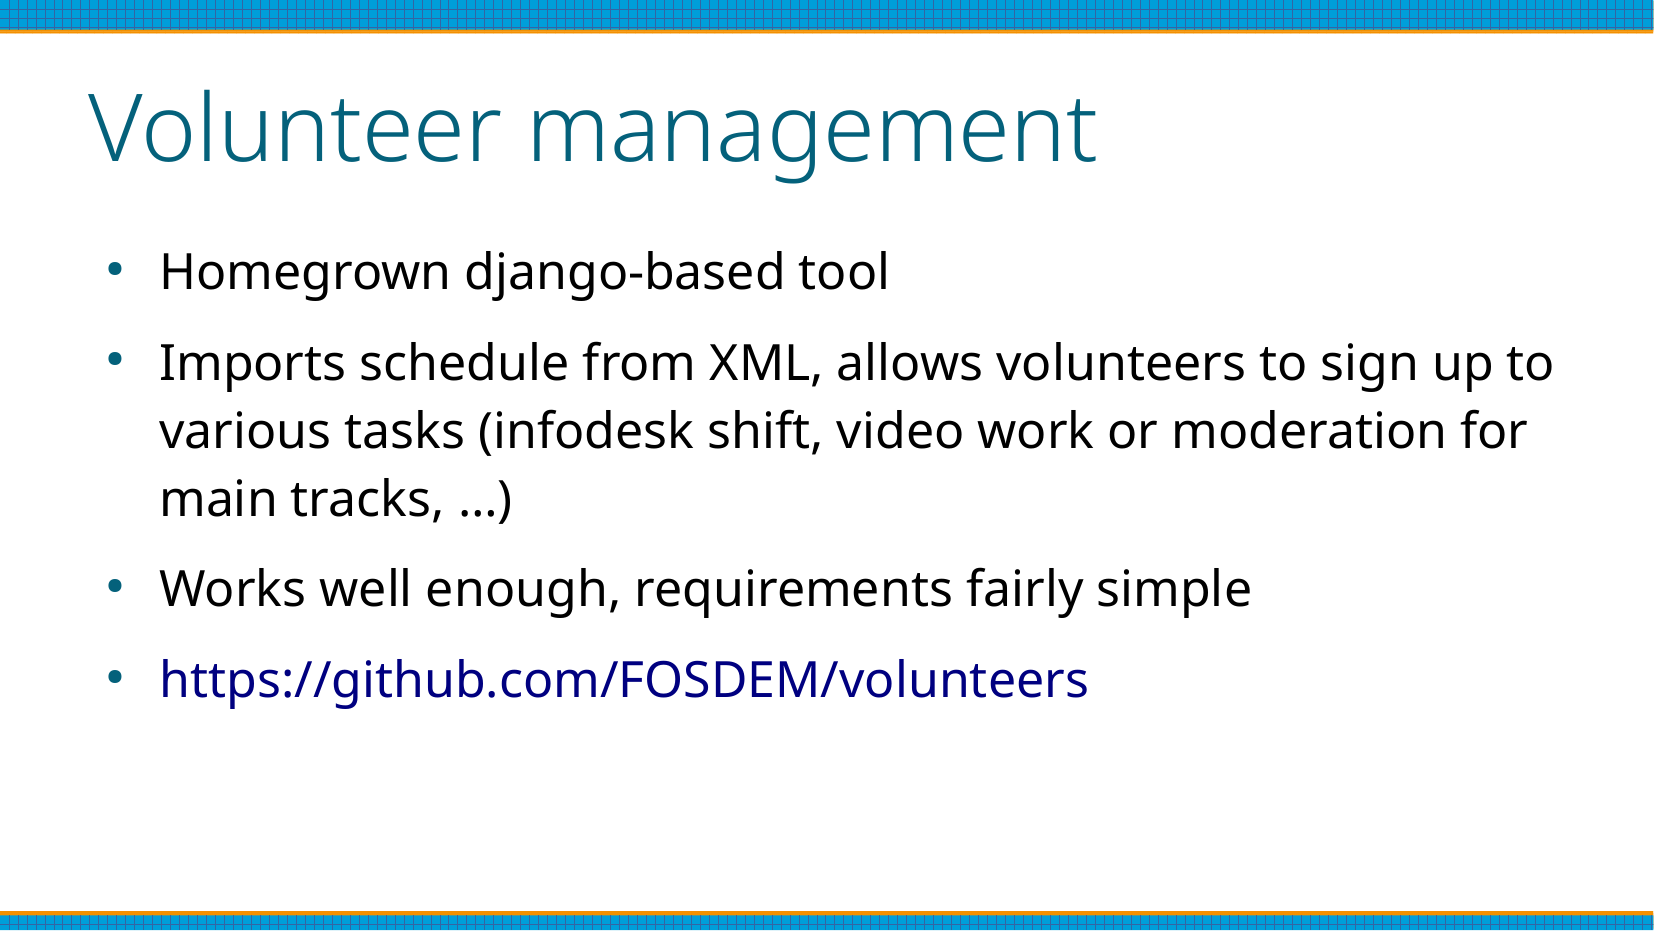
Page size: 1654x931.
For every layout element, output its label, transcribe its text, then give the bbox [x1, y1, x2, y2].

title Volunteer management [88, 44, 1565, 207]
list Homegrown django-based tool Imports schedule from XML, allows volunteers to sign up to various tasks (infodesk shift, video work or moderation for main tracks, …) Works well enough, requirements fairly simple https://github.com/FOSDEM/volunteers [88, 236, 1565, 901]
